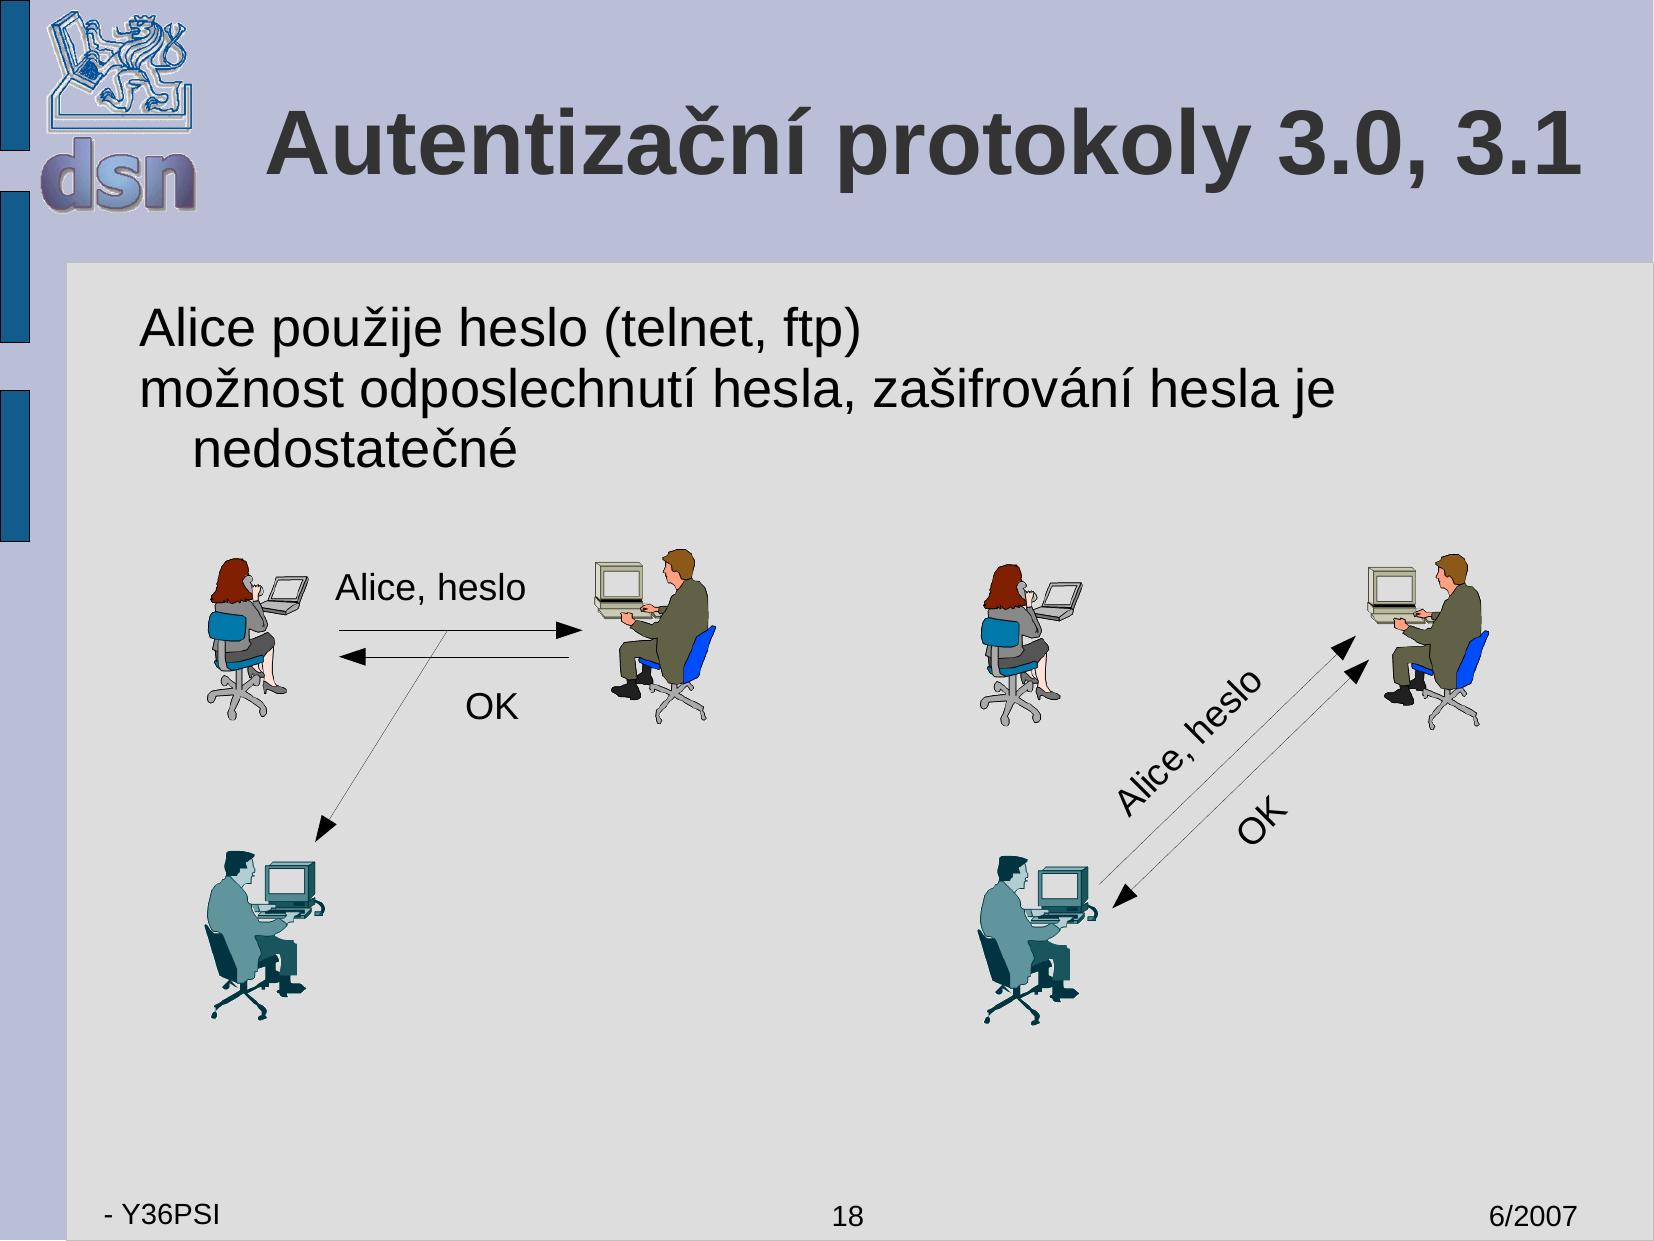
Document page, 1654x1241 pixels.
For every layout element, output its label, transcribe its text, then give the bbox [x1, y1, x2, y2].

title Autentizační protokoly 3.0, 3.1 [210, 39, 1640, 247]
picture [1366, 553, 1490, 731]
picture [204, 850, 329, 1022]
text_box Alice, heslo [320, 558, 542, 616]
picture [977, 855, 1102, 1027]
picture [980, 564, 1083, 727]
text_box OK [1211, 771, 1312, 872]
text_box Alice, heslo [1090, 643, 1287, 840]
list Alice použije heslo (telnet, ftp) možnost odposlechnutí hesla, zašifrování hesla je nedostatečné [121, 297, 1534, 480]
picture [593, 548, 717, 725]
picture [207, 558, 309, 721]
text_box OK [450, 677, 535, 735]
picture [10, 10, 223, 230]
